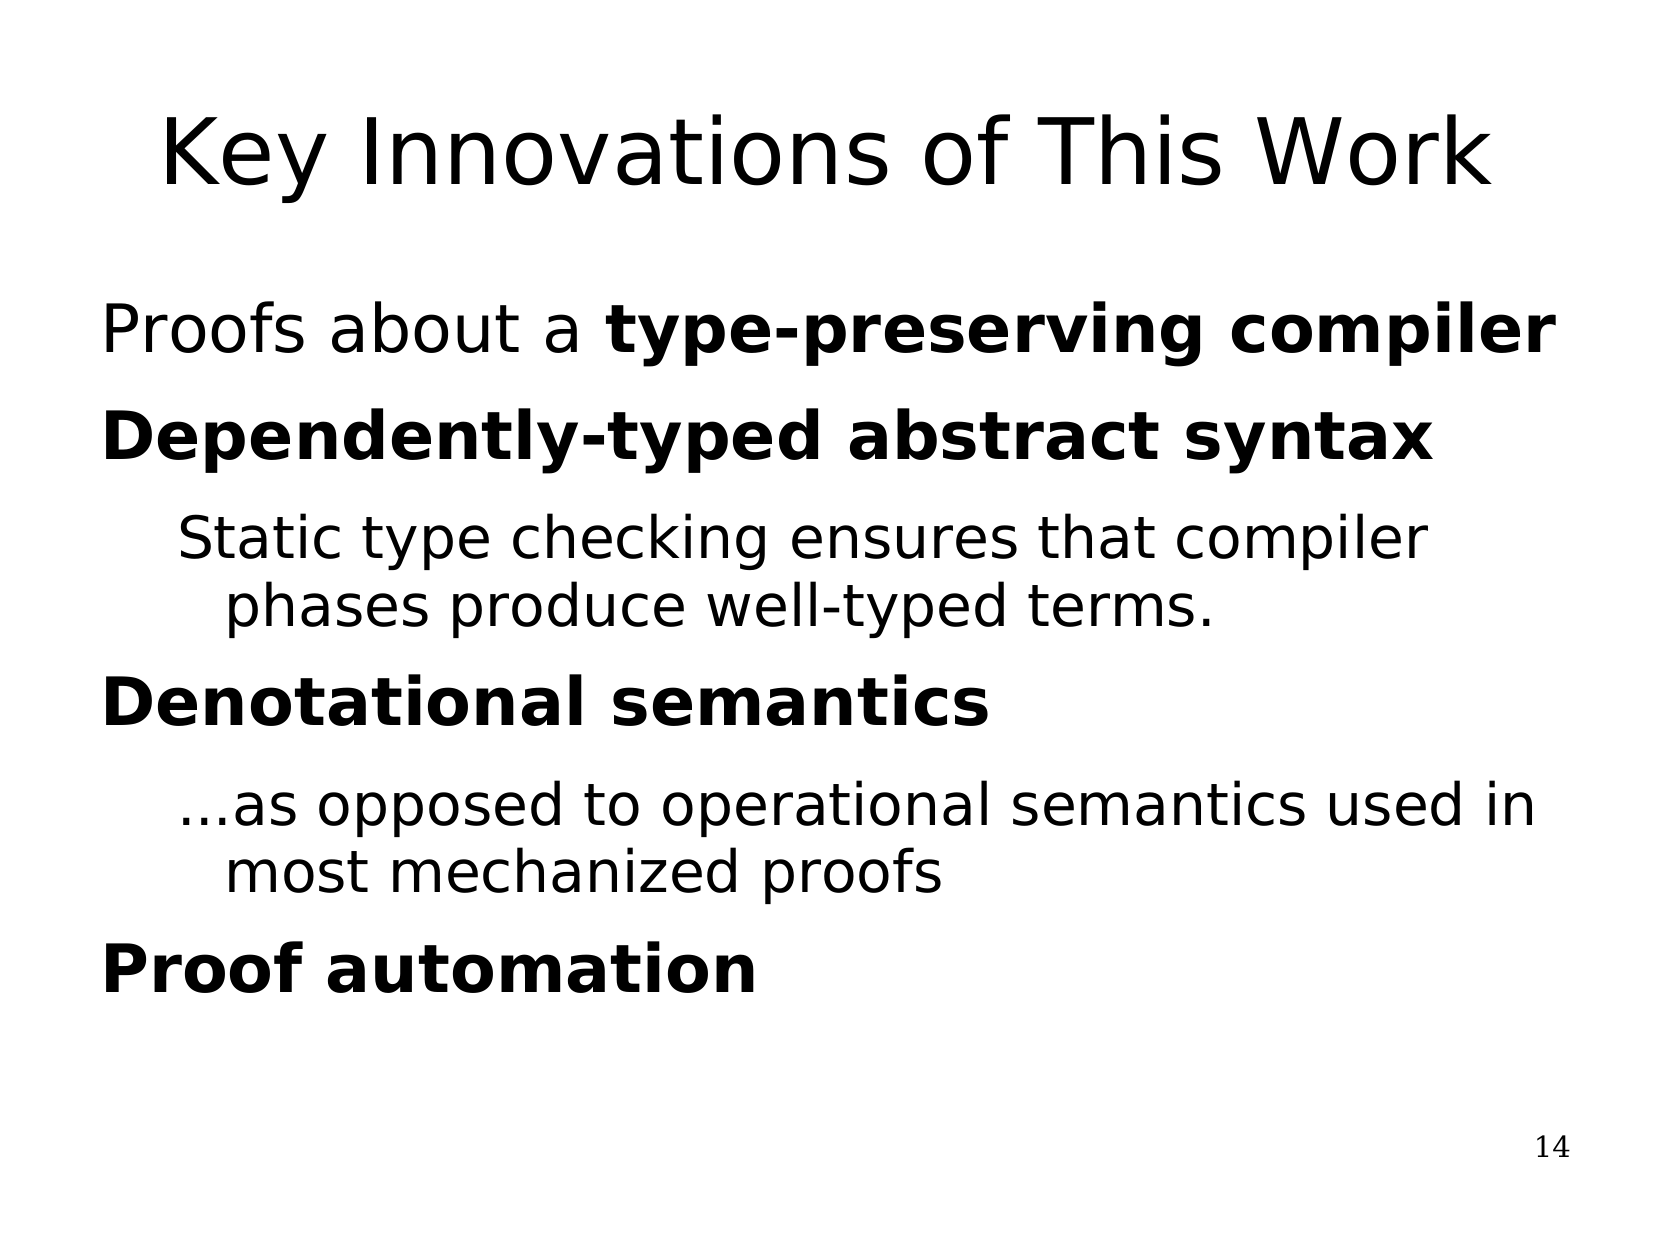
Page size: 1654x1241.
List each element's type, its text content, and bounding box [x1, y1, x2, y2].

list Proofs about a type-preserving compiler Dependently-typed abstract syntax Static type checking ensures that compiler phases produce well-typed terms. Denotational semantics ...as opposed to operational semantics used in most mechanized proofs Proof automation [82, 290, 1571, 1094]
title Key Innovations of This Work [82, 56, 1571, 250]
